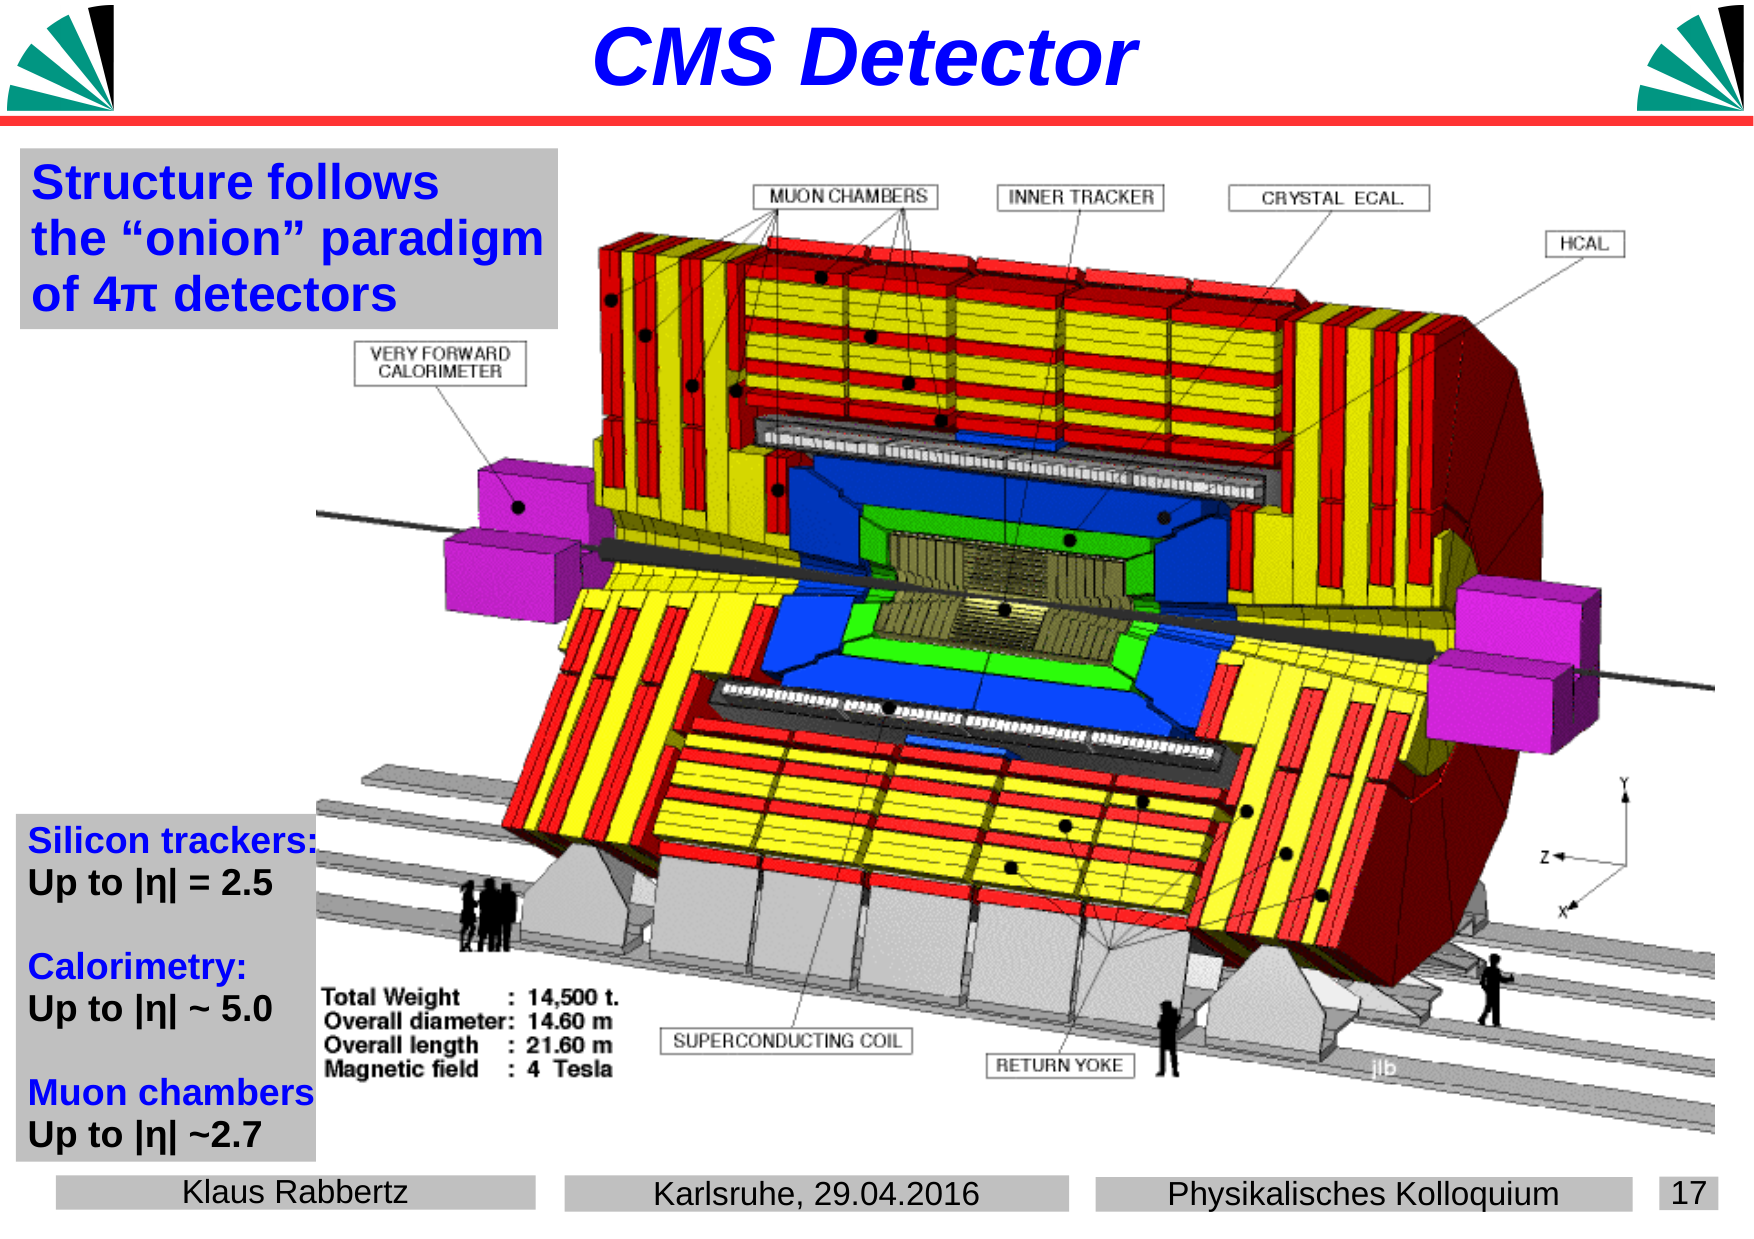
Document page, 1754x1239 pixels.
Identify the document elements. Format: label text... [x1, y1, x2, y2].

text_box Structure follows the “onion” paradigm of 4π detectors [20, 148, 558, 330]
text_box Silicon trackers: Up to |η| = 2.5 Calorimetry: Up to |η| ~ 5.0 Muon chambers: Up to |η| ~2.7 [15, 813, 316, 1162]
title CMS Detector [123, 0, 1606, 114]
picture [316, 146, 1715, 1164]
picture [1637, 5, 1744, 112]
picture [7, 5, 114, 112]
